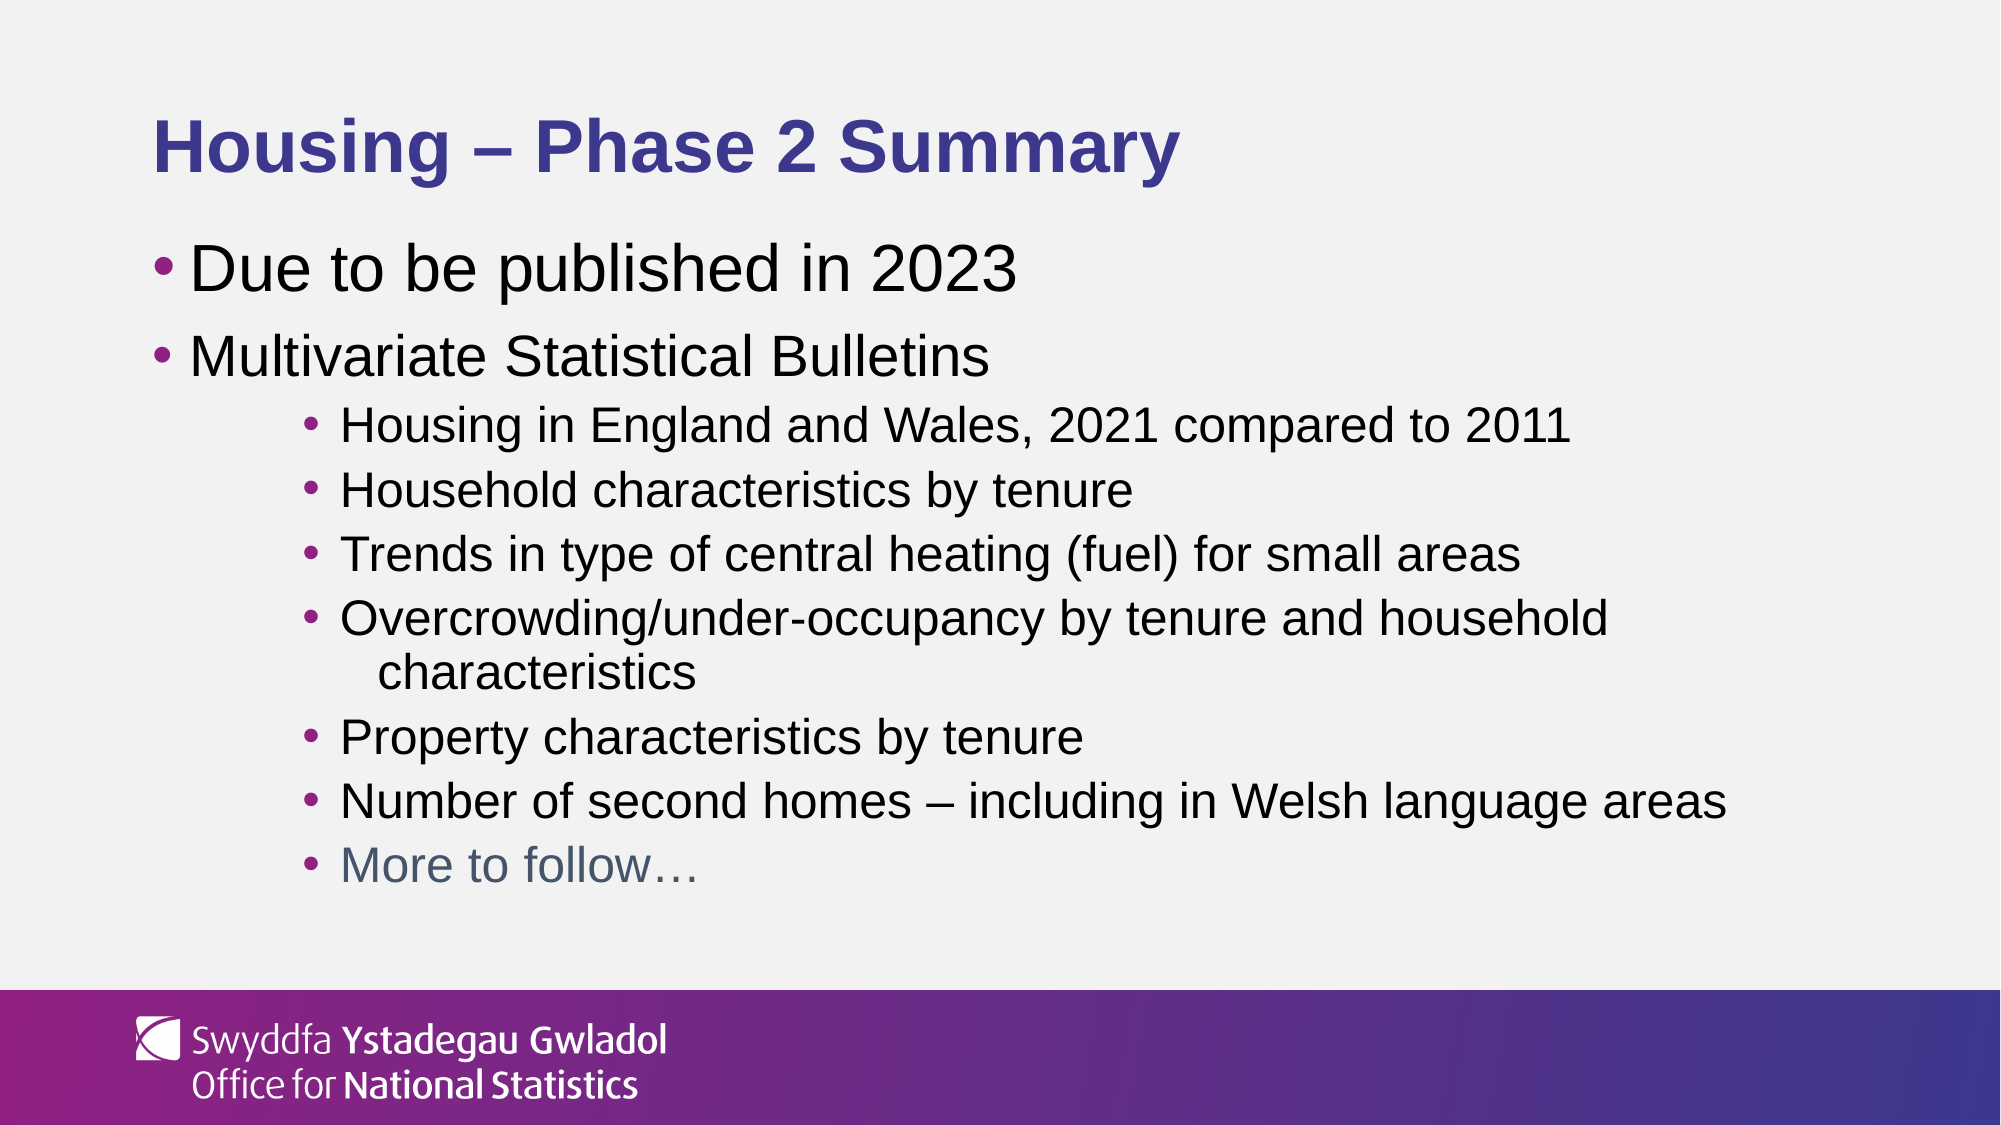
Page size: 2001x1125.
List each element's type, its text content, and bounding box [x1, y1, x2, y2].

list Due to be published in 2023 Multivariate Statistical Bulletins Housing in England and Wales, 2021 compared to 2011​ Household characteristics by tenure​ Trends in type of central heating (fuel) for small areas​ Overcrowding/under-occupancy by tenure and household characteristics​ Property characteristics by tenure​ Number of second homes​ – including in Welsh language areas More to follow… [137, 233, 1866, 1066]
title Housing – Phase 2 Summary [137, 100, 1863, 197]
